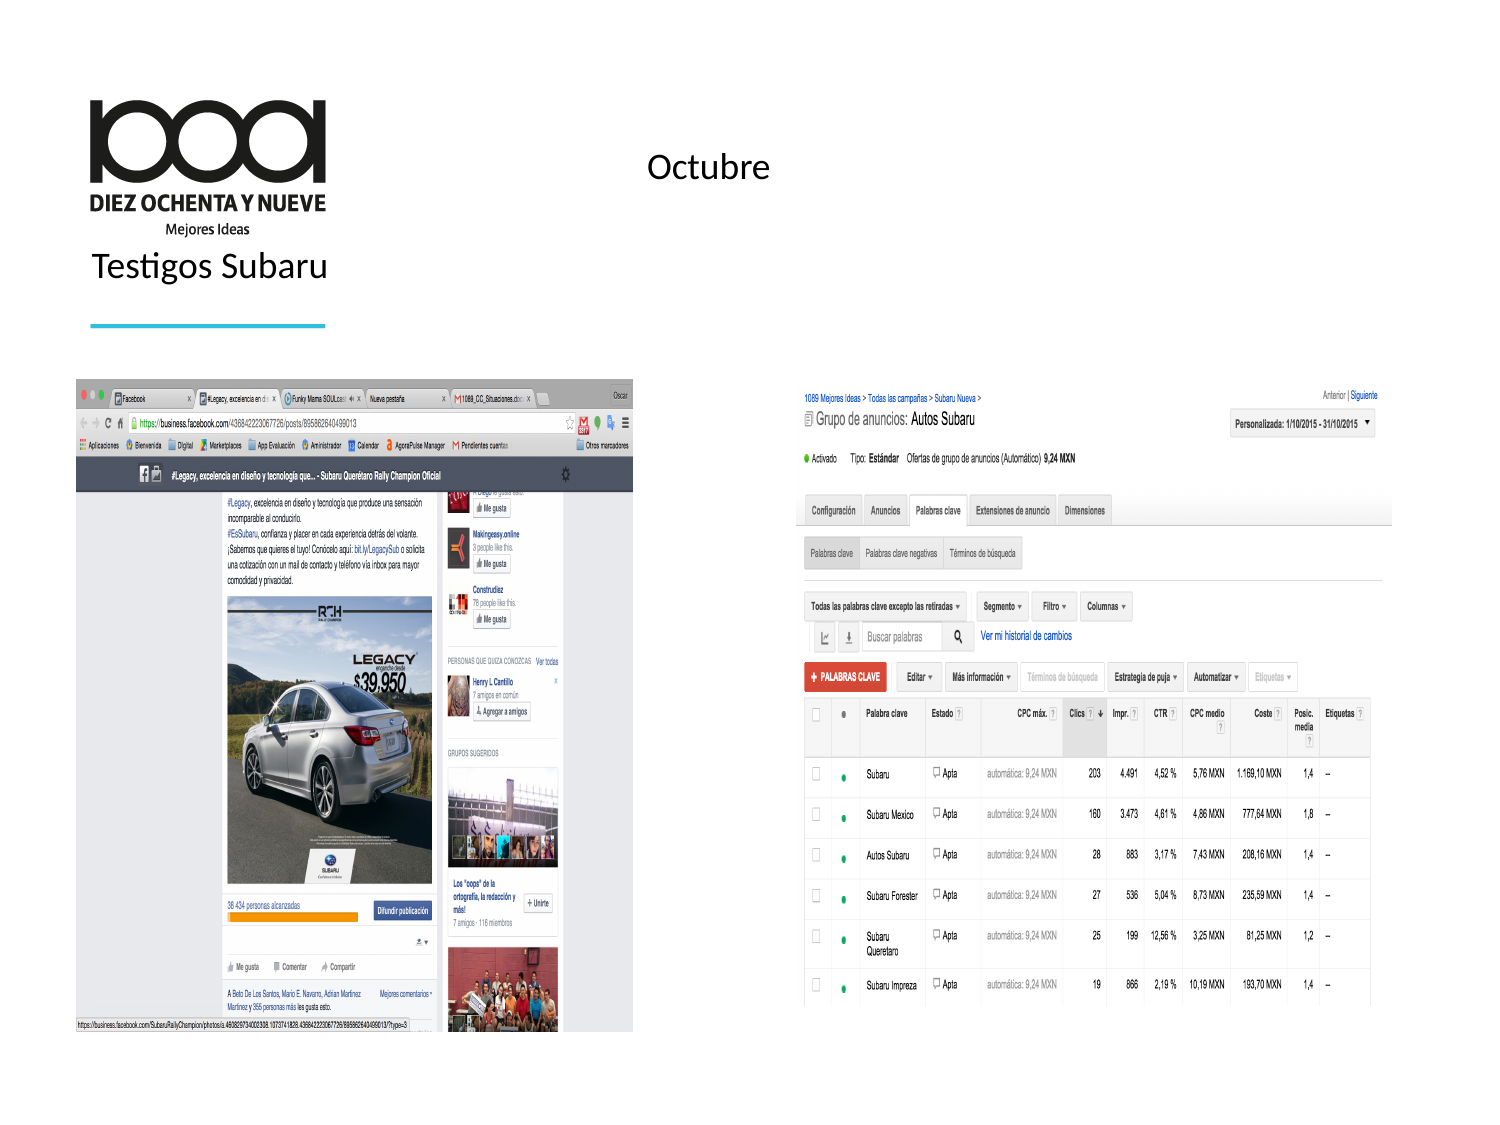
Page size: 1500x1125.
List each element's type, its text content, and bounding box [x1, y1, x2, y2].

text_box Testigos Subaru [76, 242, 355, 296]
text_box Octubre [632, 143, 1154, 197]
picture [0, 0, 1500, 1125]
